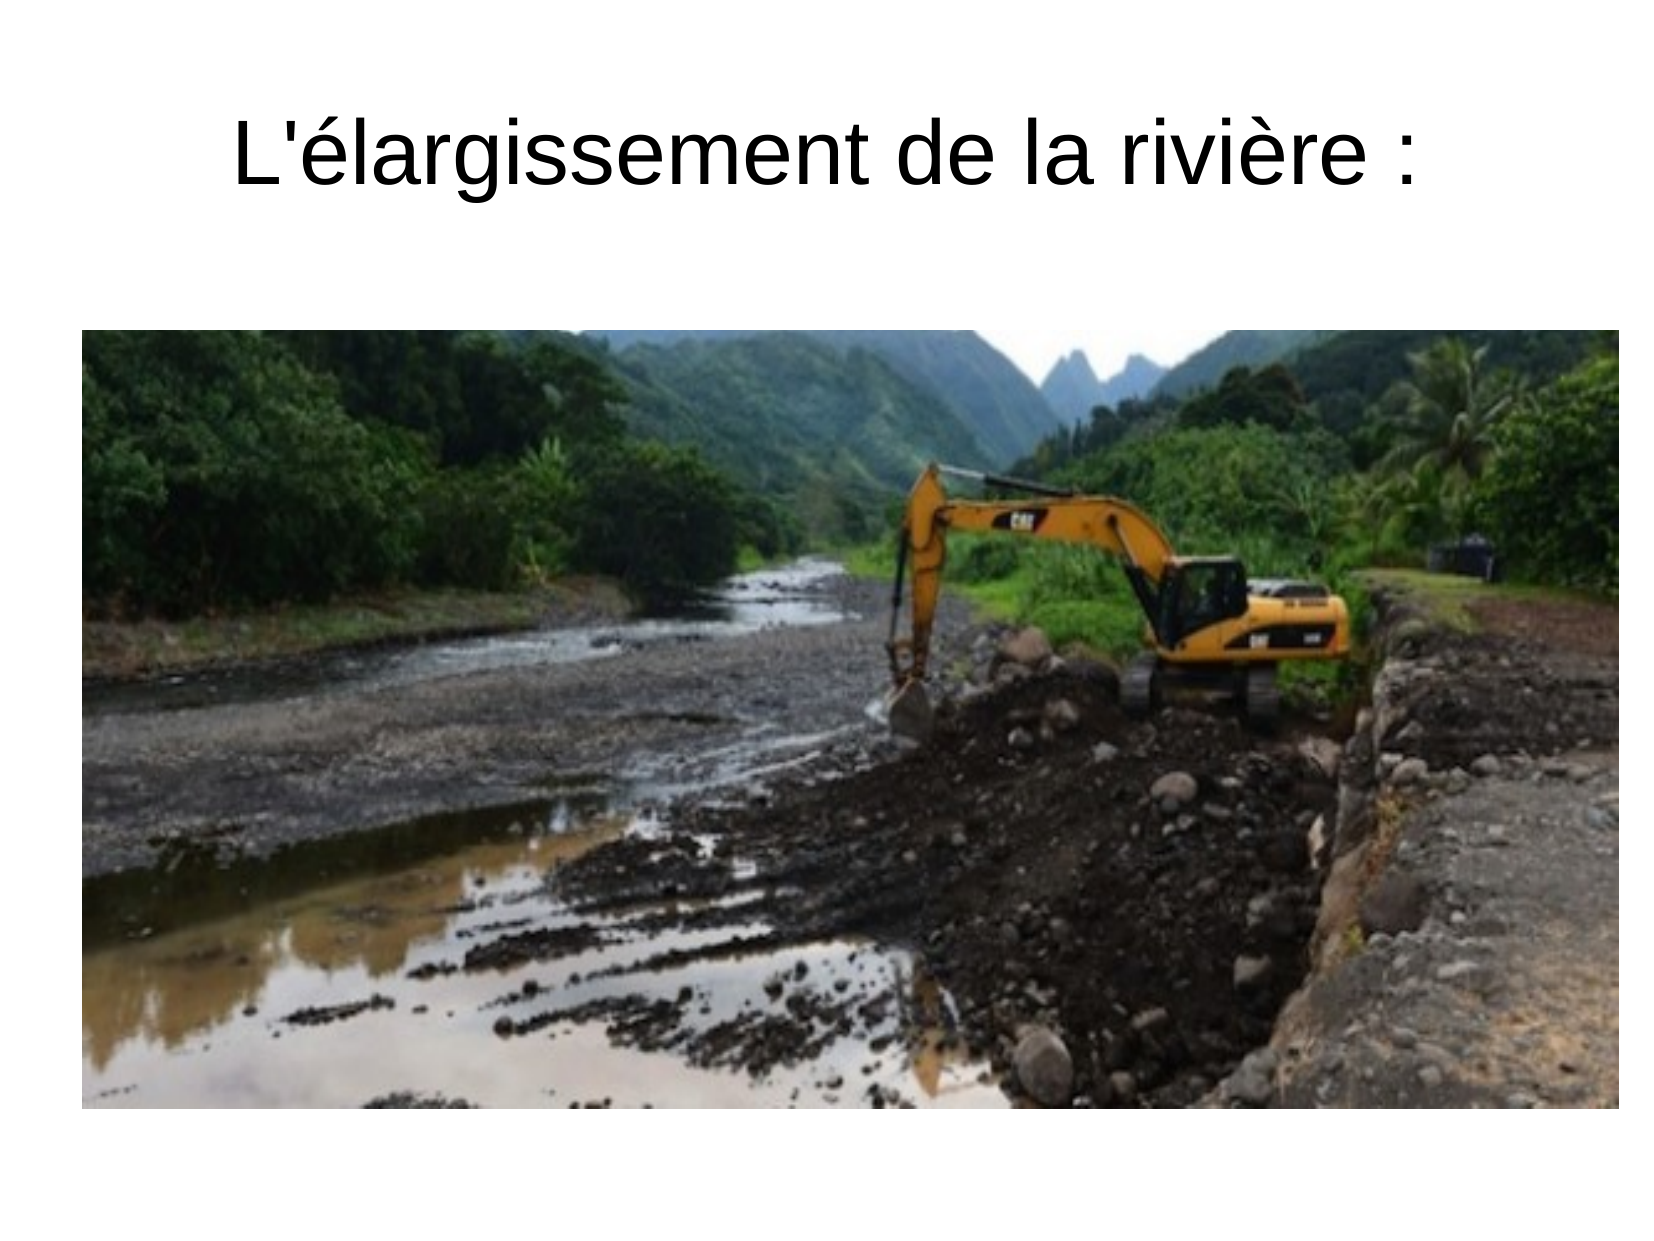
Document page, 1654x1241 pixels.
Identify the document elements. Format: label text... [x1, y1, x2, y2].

picture [82, 330, 1619, 1109]
title L'élargissement de la rivière : [82, 49, 1571, 257]
